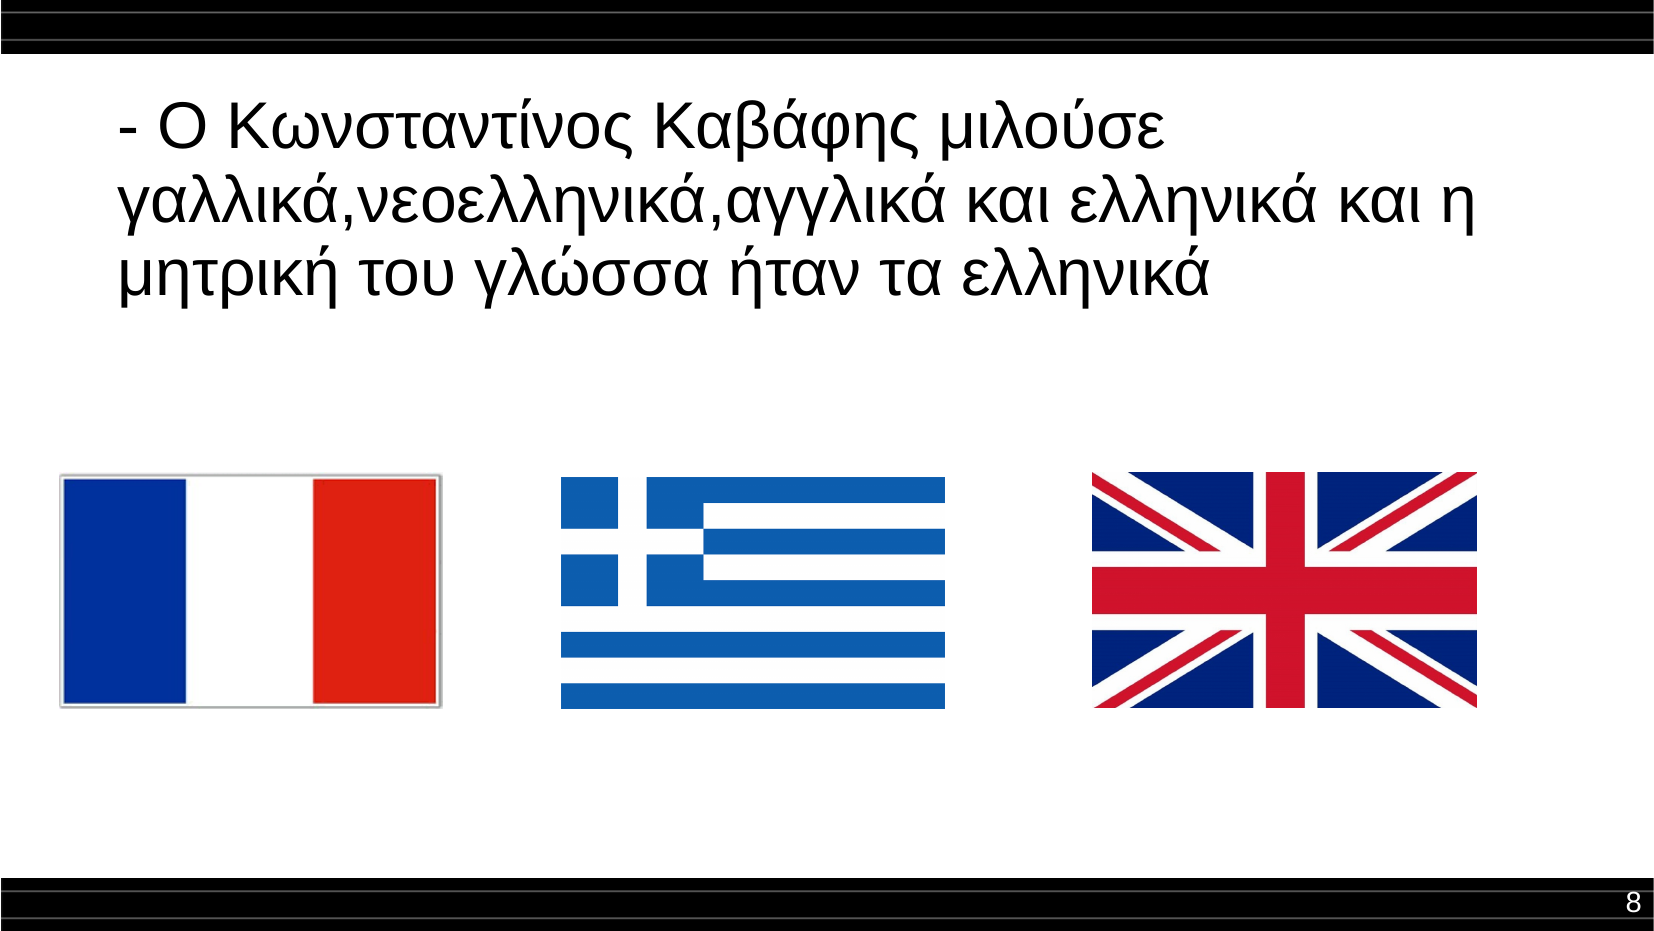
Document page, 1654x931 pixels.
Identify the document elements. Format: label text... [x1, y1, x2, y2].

picture [561, 477, 945, 709]
picture [1092, 472, 1477, 708]
picture [1, 0, 1654, 54]
list - Ο Κωνσταντίνος Καβάφης μιλούσε γαλλικά,νεοελληνικά,αγγλικά και ελληνικά και η μητρική του γλώσσα ήταν τα ελληνικά [47, 88, 1536, 414]
picture [59, 472, 443, 709]
picture [1, 878, 1654, 931]
